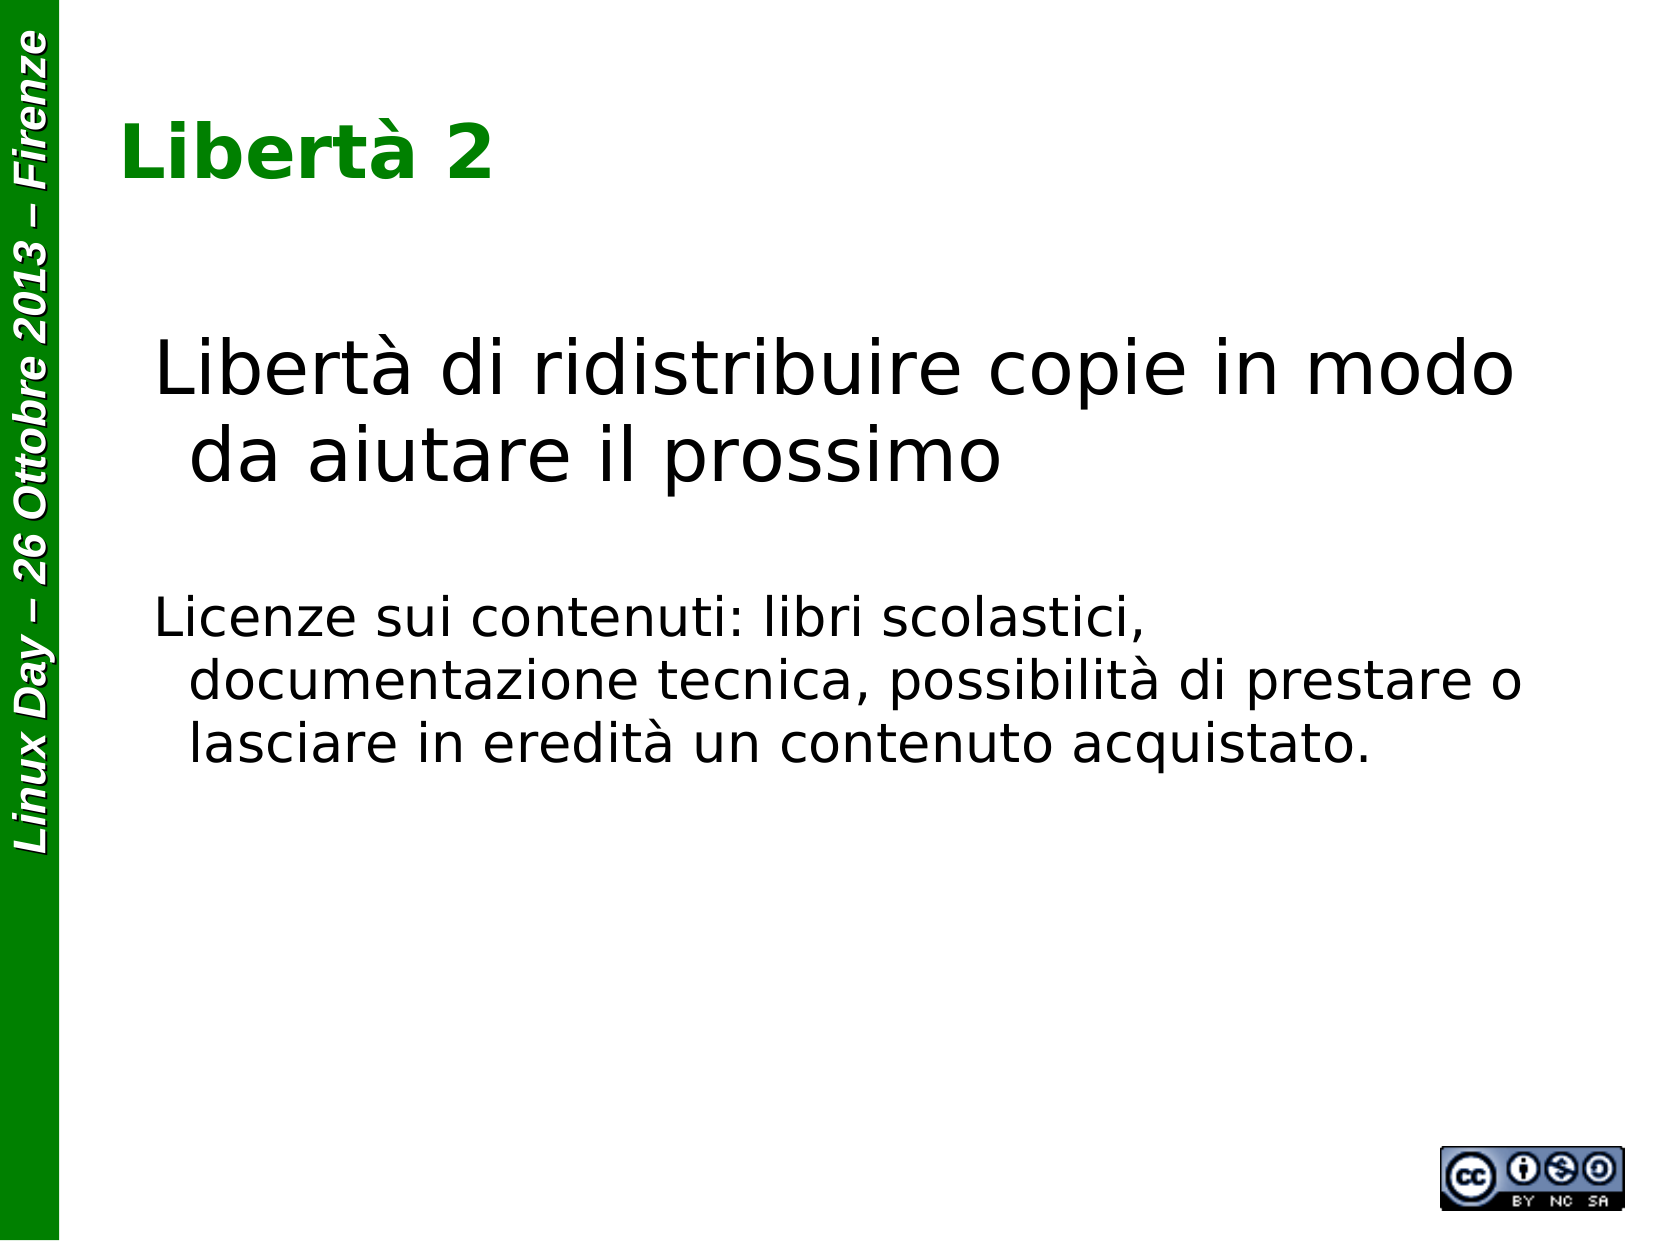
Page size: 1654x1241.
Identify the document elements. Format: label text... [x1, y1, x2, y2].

picture [1440, 1146, 1625, 1211]
title Libertà 2 [118, 56, 1306, 249]
list Libertà di ridistribuire copie in modo da aiutare il prossimo Licenze sui contenuti: libri scolastici, documentazione tecnica, possibilità di prestare o lasciare in eredità un contenuto acquistato. [118, 324, 1571, 1116]
